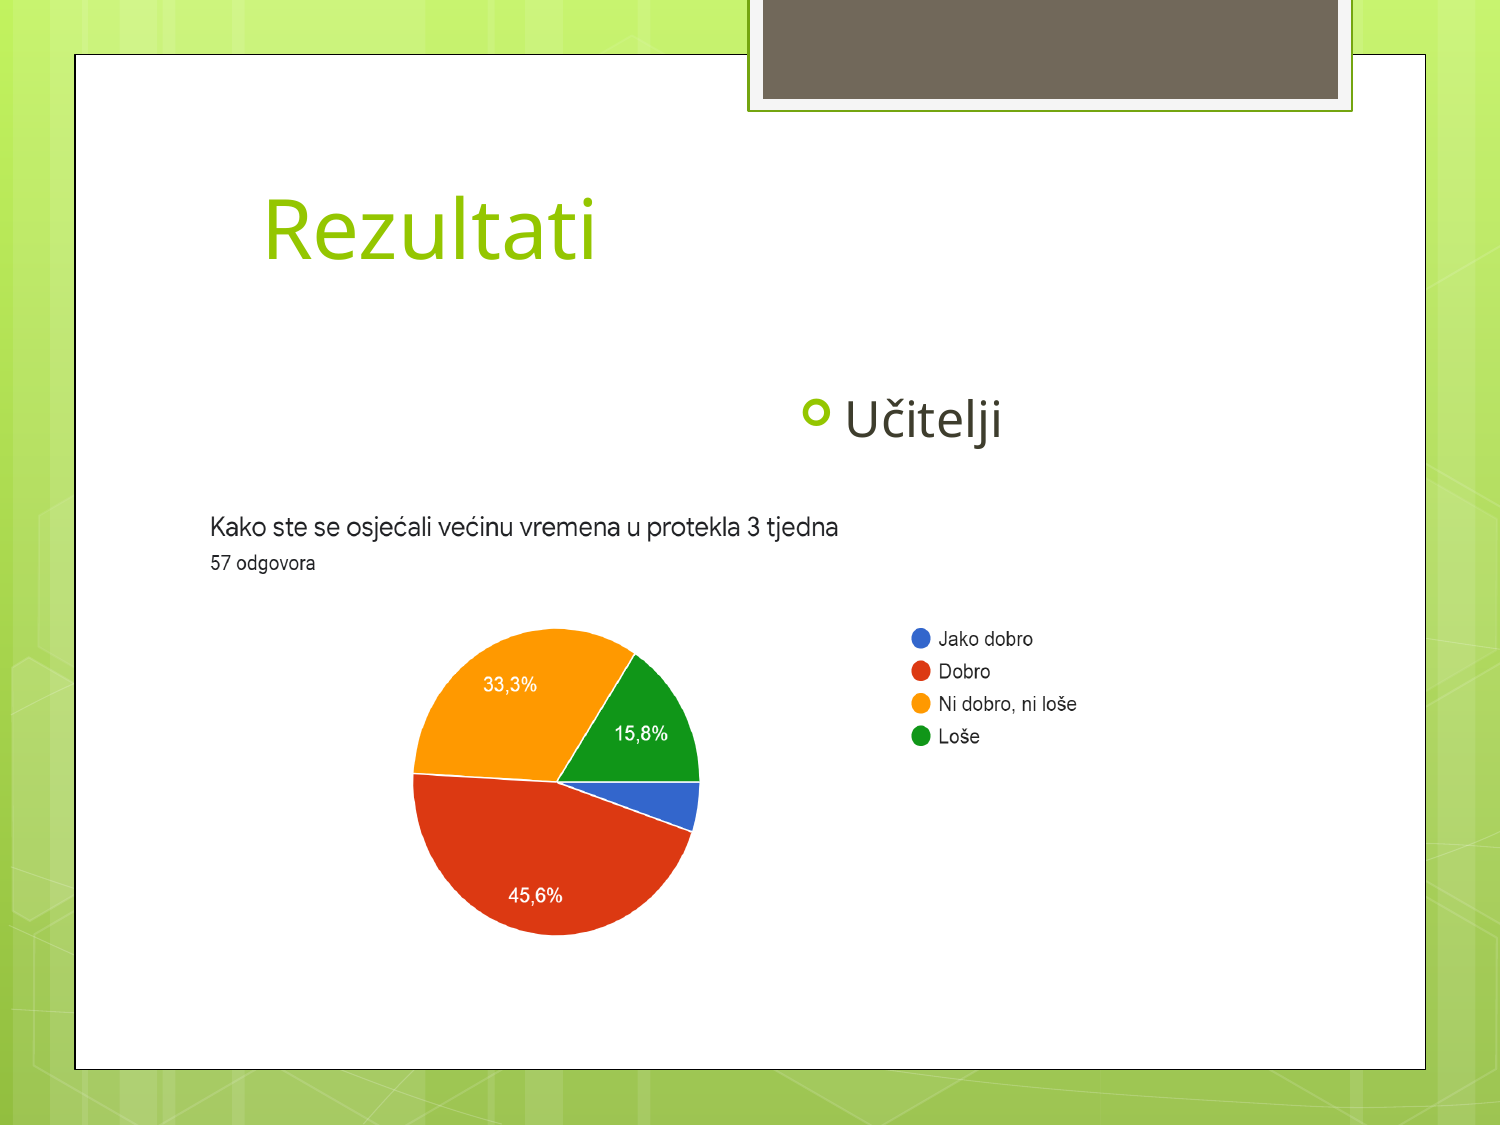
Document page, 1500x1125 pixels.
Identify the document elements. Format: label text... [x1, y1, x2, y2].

list Učitelji [761, 379, 1324, 467]
title Rezultati [171, 168, 1324, 357]
picture [171, 468, 1341, 994]
